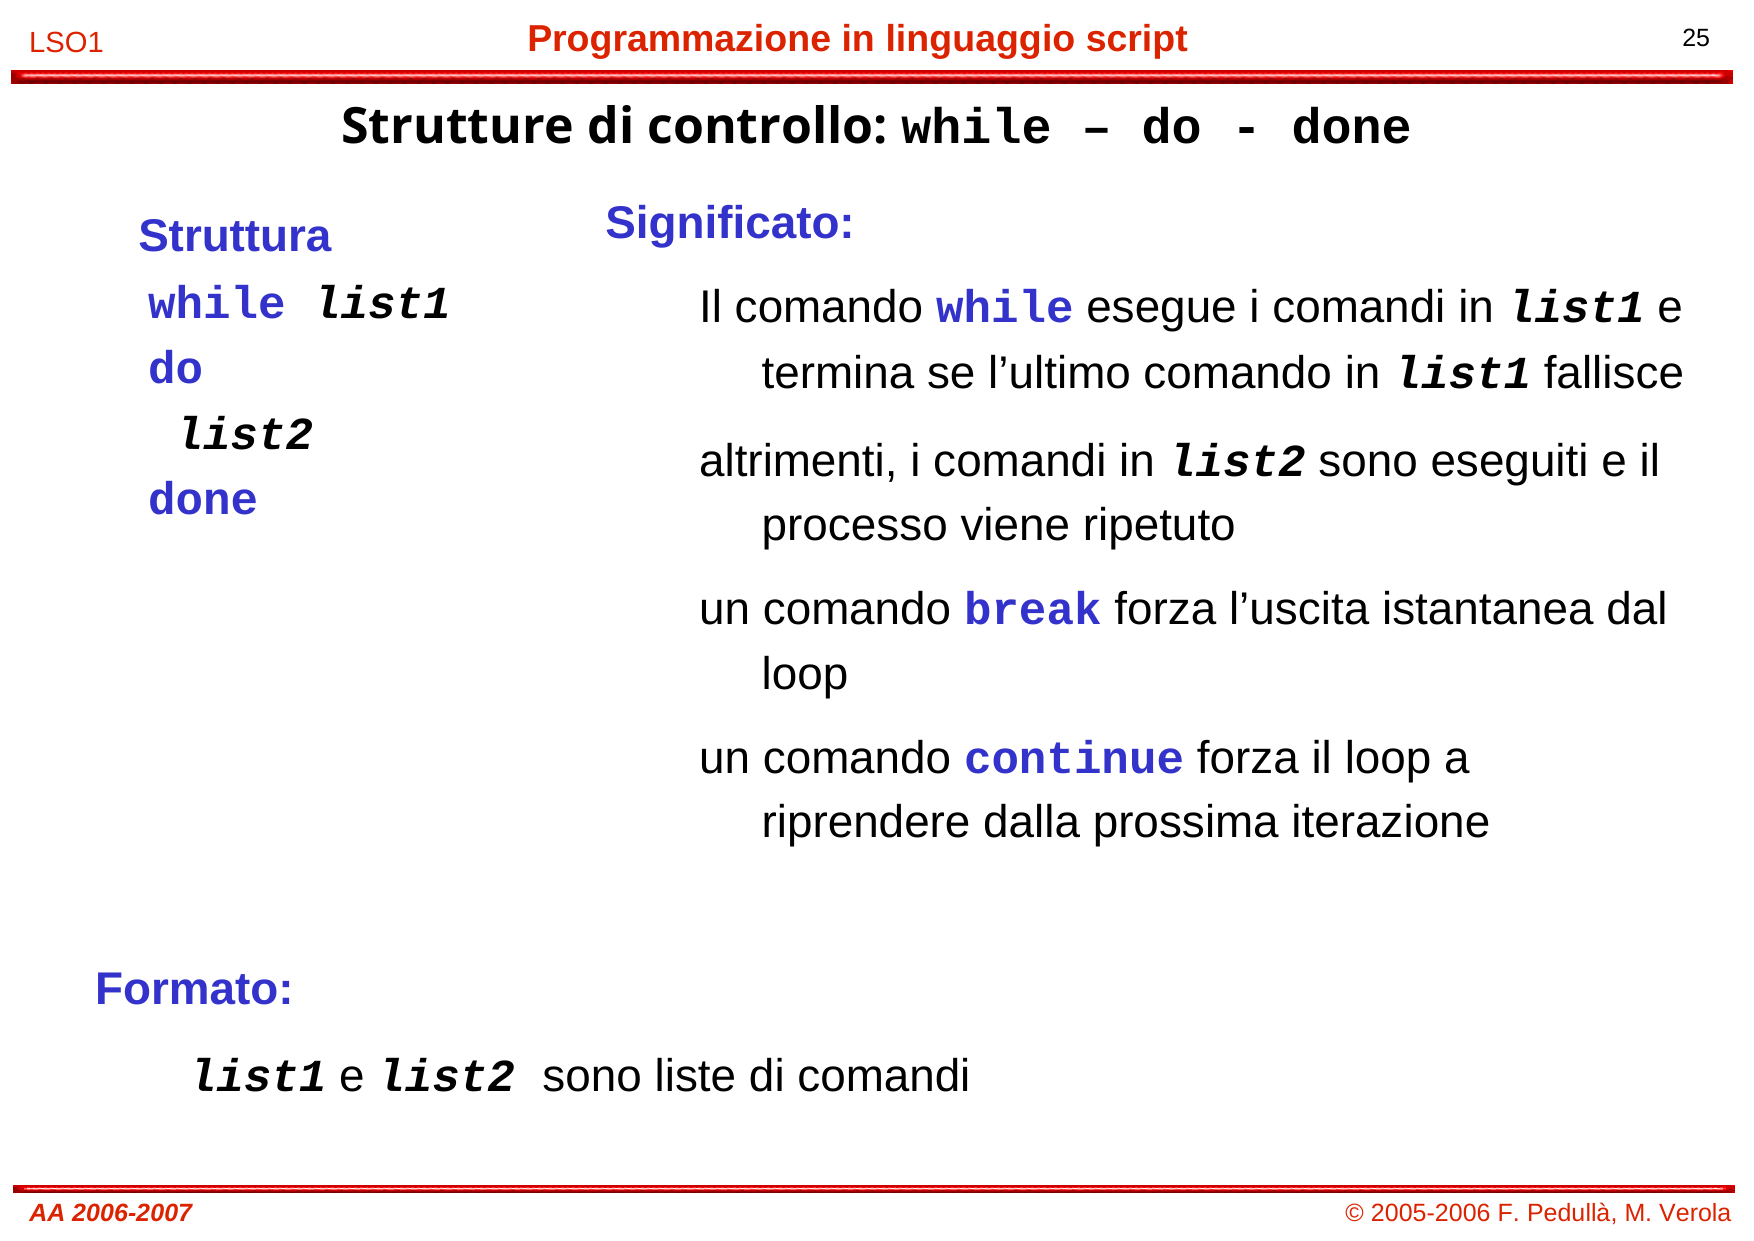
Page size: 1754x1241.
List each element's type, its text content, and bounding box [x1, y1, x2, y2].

picture [13, 1185, 1735, 1193]
list Significato: Il comando while esegue i comandi in list1 e termina se l’ultimo comando in list1 fallisce altrimenti, i comandi in list2 sono eseguiti e il processo viene ripetuto un comando break forza l’uscita istantanea dal loop un comando continue forza il loop a riprendere dalla prossima iterazione [590, 186, 1706, 921]
picture [11, 70, 1733, 84]
text_box Struttura while list1 do list2 done [97, 199, 590, 582]
list Formato: list1 e list2 sono liste di comandi [80, 951, 1718, 1130]
title Strutture di controllo: while – do - done [302, 78, 1451, 174]
